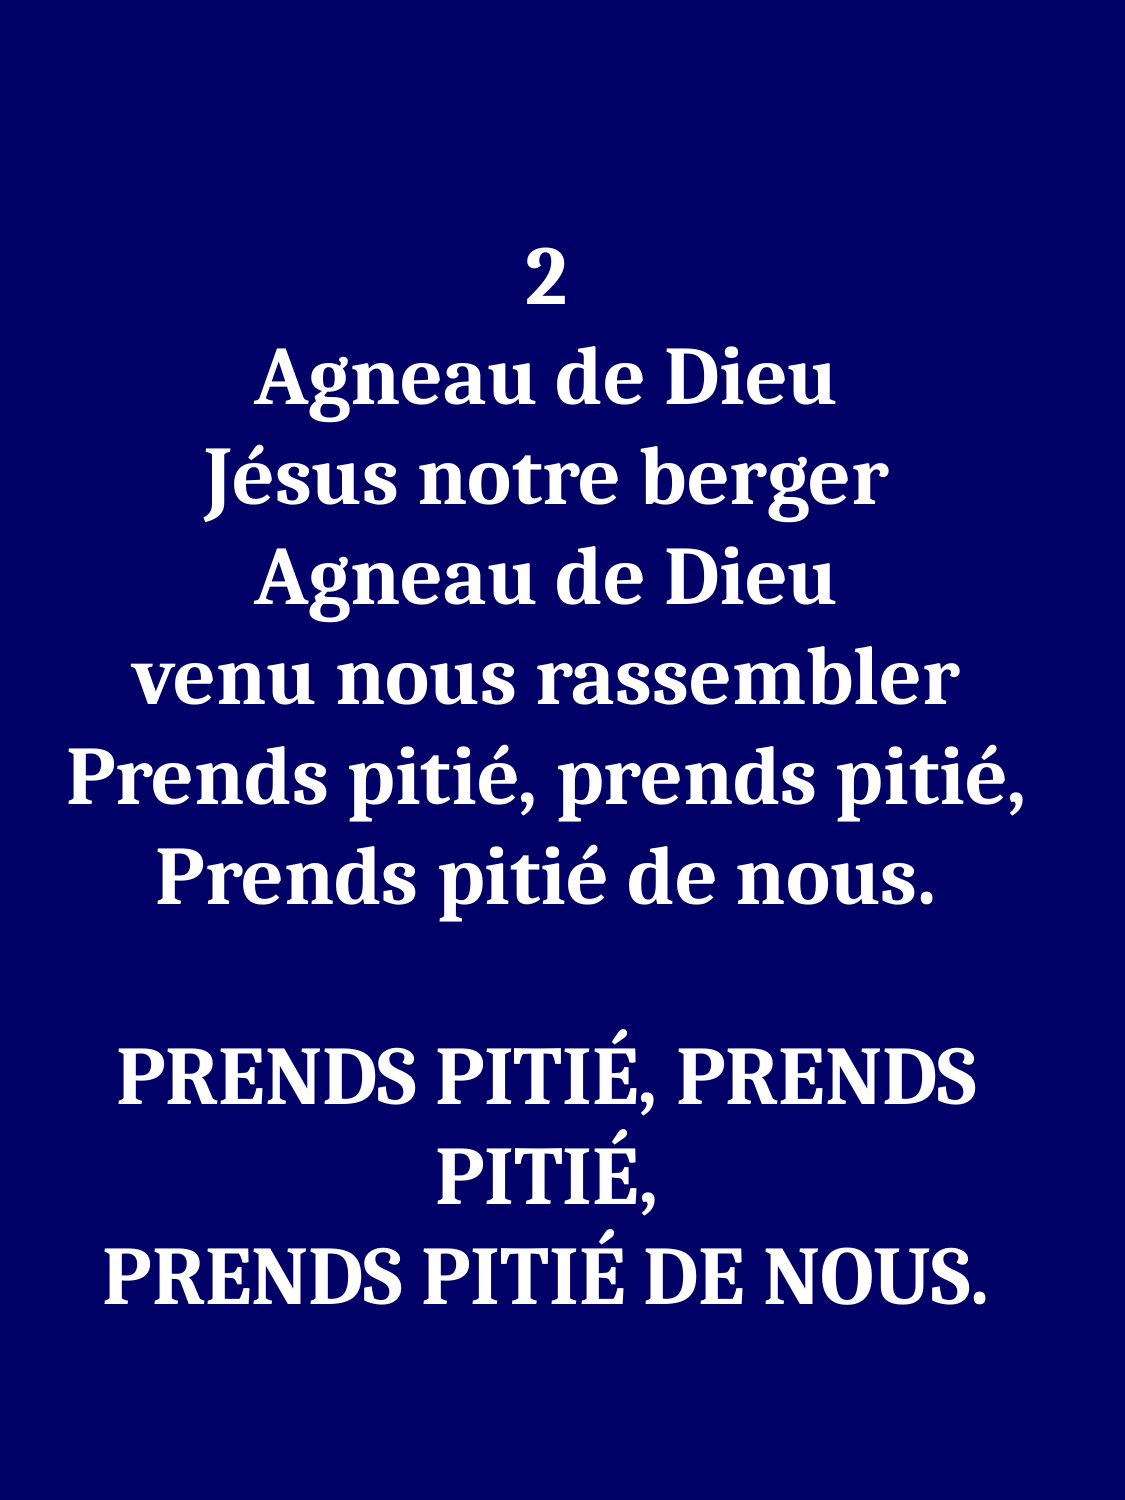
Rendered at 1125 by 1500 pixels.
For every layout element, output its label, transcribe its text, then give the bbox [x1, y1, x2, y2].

text_box 2 Agneau de Dieu Jésus notre berger Agneau de Dieu venu nous rassembler Prends pitié, prends pitié, Prends pitié de nous. PRENDS PITIÉ, PRENDS PITIÉ, PRENDS PITIÉ DE NOUS. [0, 78, 1106, 1374]
